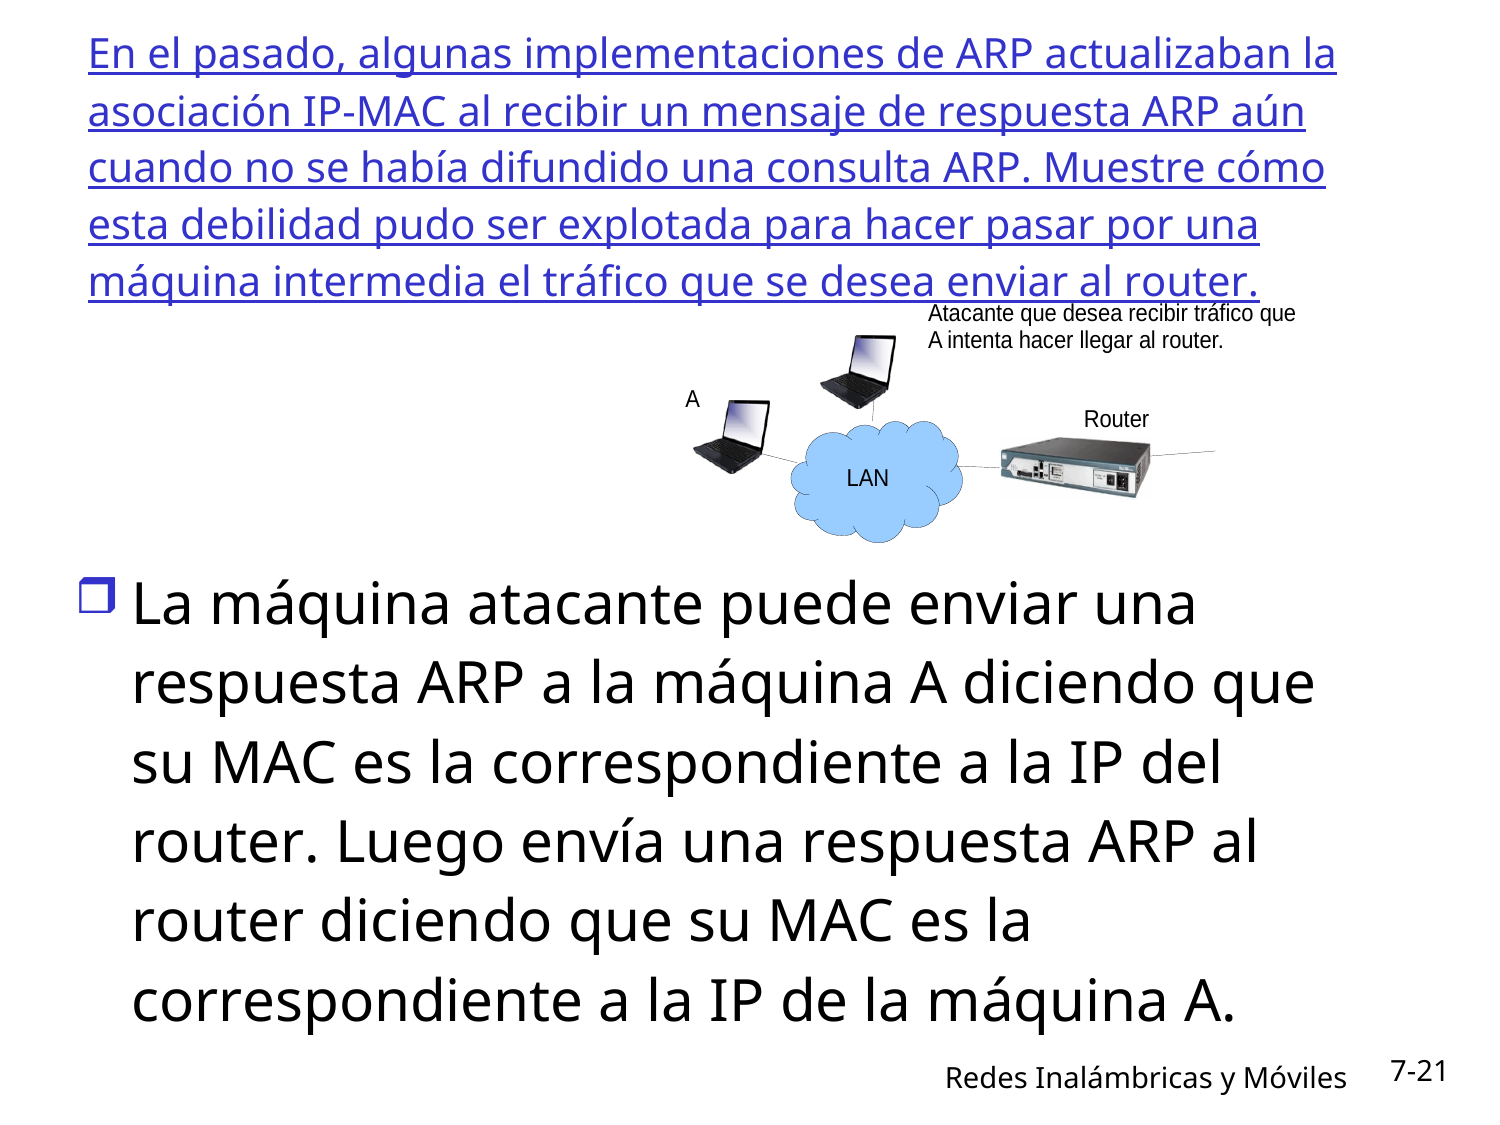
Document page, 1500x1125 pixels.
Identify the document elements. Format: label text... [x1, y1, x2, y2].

chart [632, 292, 1420, 596]
list La máquina atacante puede enviar una respuesta ARP a la máquina A diciendo que su MAC es la correspondiente a la IP del router. Luego envía una respuesta ARP al router diciendo que su MAC es la correspondiente a la IP de la máquina A. [75, 562, 1351, 976]
title En el pasado, algunas implementaciones de ARP actualizaban la asociación IP-MAC al recibir un mensaje de respuesta ARP aún cuando no se había difundido una consulta ARP. Muestre cómo esta debilidad pudo ser explotada para hacer pasar por una máquina intermedia el tráfico que se desea enviar al router. [87, 19, 1363, 314]
